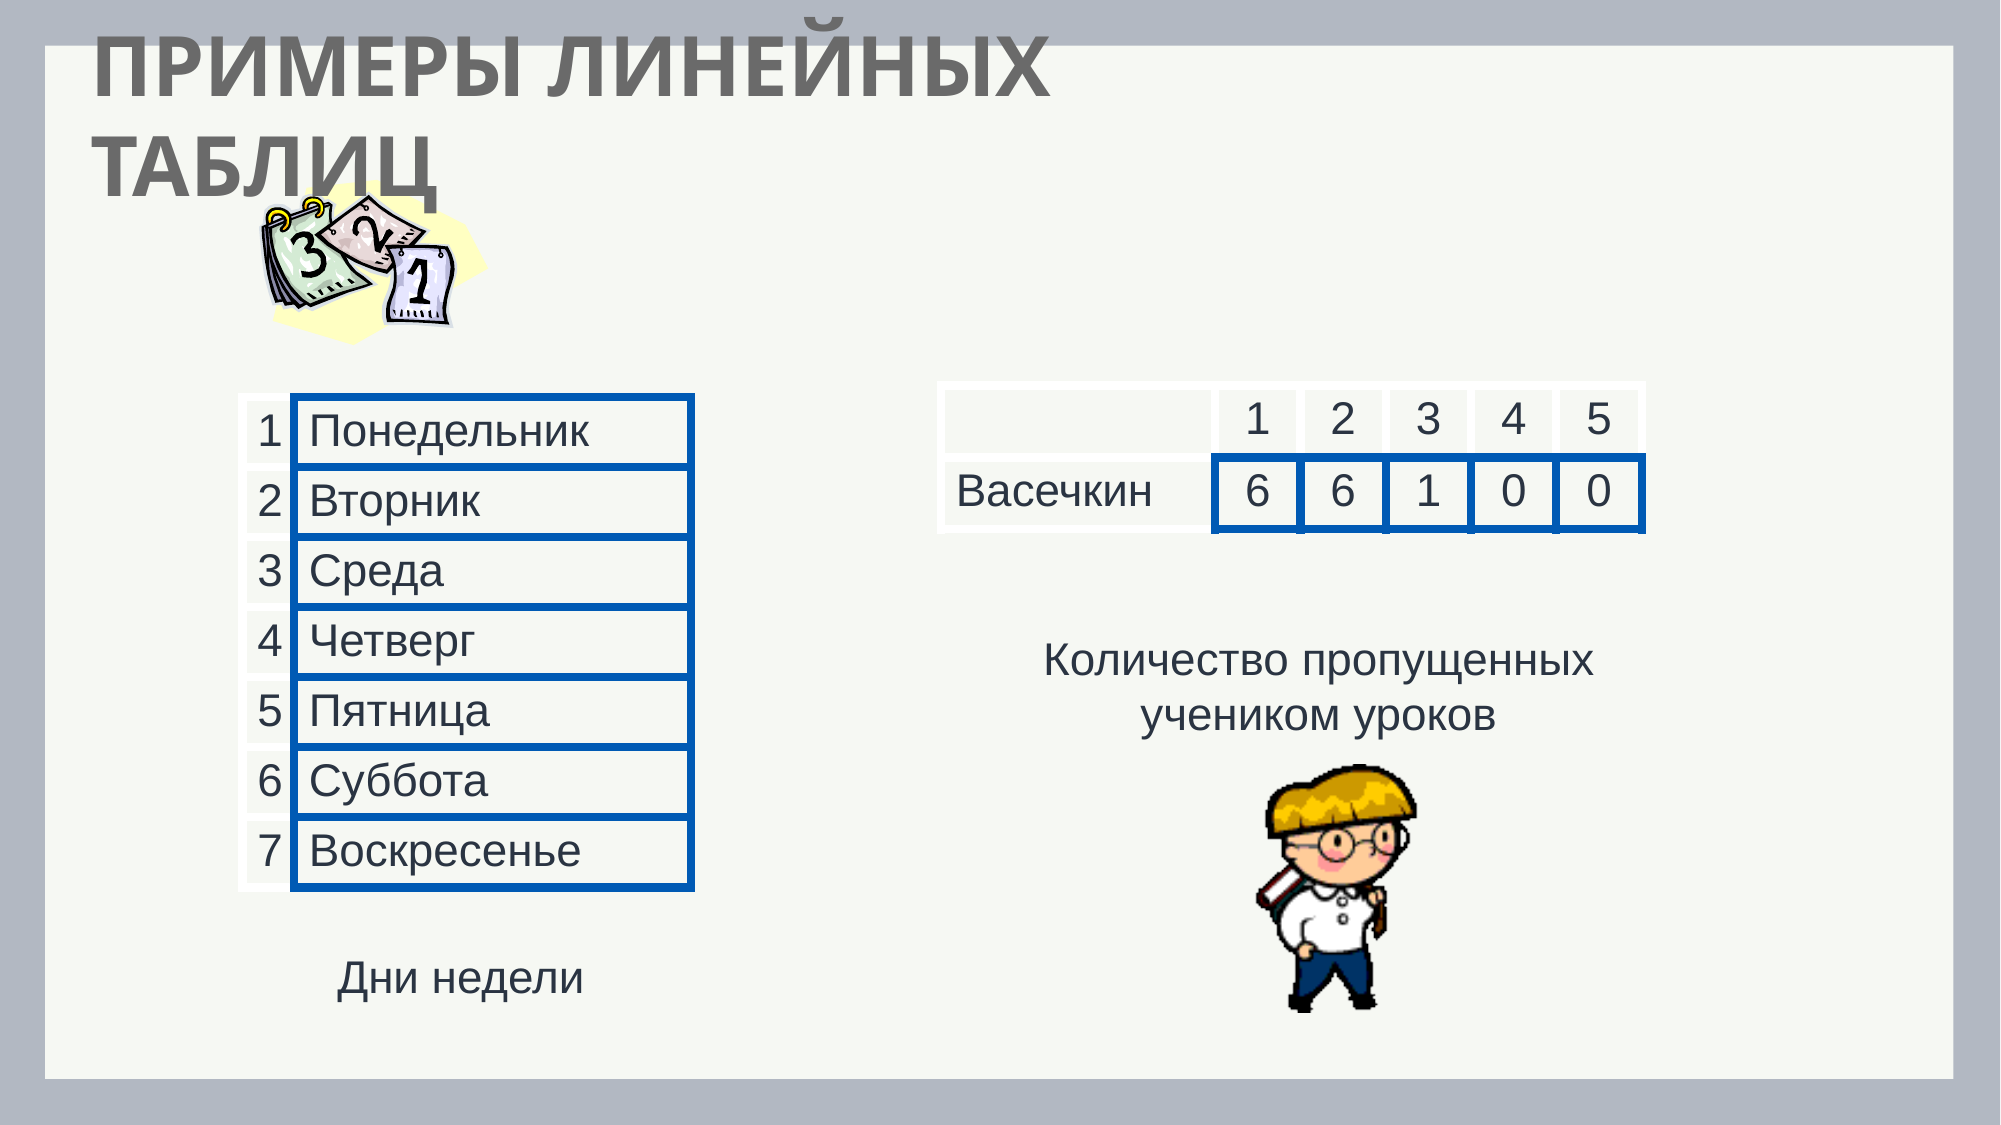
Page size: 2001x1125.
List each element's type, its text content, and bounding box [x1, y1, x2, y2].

table_header 3 [1390, 390, 1467, 453]
text_box ПРИМЕРЫ ЛИНЕЙНЫХ ТАБЛИЦ [75, 59, 1389, 166]
table_header [945, 390, 1211, 453]
table_cell Пятница [298, 681, 687, 743]
text_box Дни недели [254, 940, 668, 1011]
table_cell Васечкин [945, 462, 1211, 525]
table_cell 7 [247, 821, 290, 883]
table_cell 4 [247, 611, 290, 673]
picture [393, 174, 415, 185]
table_header 1 [247, 401, 290, 463]
table_cell 0 [1475, 462, 1552, 525]
table_cell Суббота [298, 751, 687, 813]
table_cell 5 [247, 681, 290, 743]
table_cell 0 [1560, 462, 1638, 525]
picture [1208, 764, 1457, 1013]
table_header Понедельник [298, 401, 687, 463]
table_header 4 [1475, 390, 1552, 453]
picture [254, 174, 494, 351]
table_header 5 [1560, 390, 1638, 453]
table_cell 6 [1219, 462, 1296, 525]
table_cell 6 [247, 751, 290, 813]
table_header 1 [1219, 390, 1296, 453]
table_cell Вторник [298, 471, 687, 533]
table_cell Четверг [298, 611, 687, 673]
table_cell 2 [247, 471, 290, 533]
table_cell 6 [1305, 462, 1382, 525]
picture [323, 174, 328, 182]
table_header 2 [1305, 390, 1382, 453]
table_cell 1 [1390, 462, 1467, 525]
table_cell Воскресенье [298, 821, 687, 883]
table_cell 3 [247, 541, 290, 603]
text_box Количество пропущенных учеником уроков [940, 622, 1697, 748]
table_cell Среда [298, 541, 687, 603]
